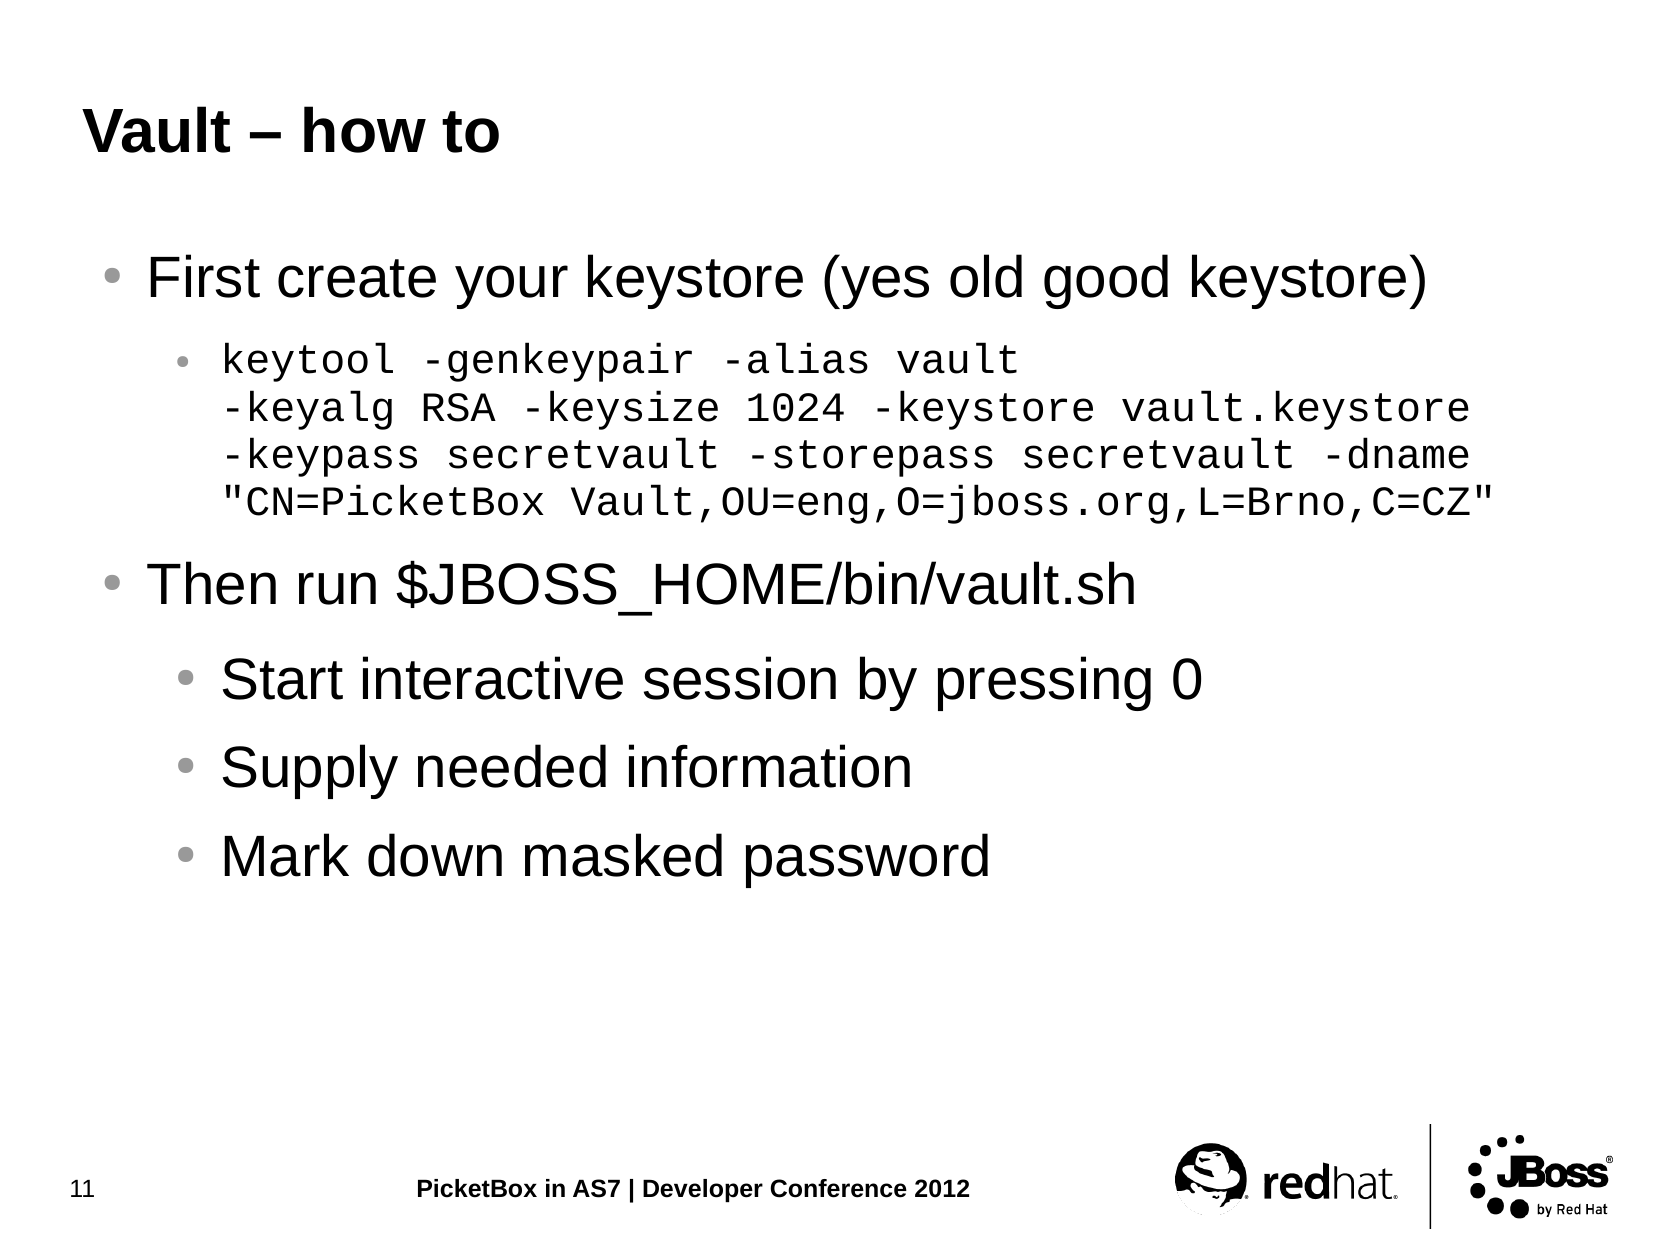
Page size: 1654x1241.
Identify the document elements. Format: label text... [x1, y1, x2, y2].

title Vault – how to [82, 37, 1571, 226]
list First create your keystore (yes old good keystore) keytool -genkeypair -alias vault -keyalg RSA -keysize 1024 -keystore vault.keystore -keypass secretvault -storepass secretvault -dname "CN=PicketBox Vault,OU=eng,O=jboss.org,L=Brno,C=CZ" Then run $JBOSS_HOME/bin/vault.sh Start interactive session by pressing 0 Supply needed information Mark down masked password [86, 244, 1576, 1039]
picture [1175, 1124, 1613, 1229]
